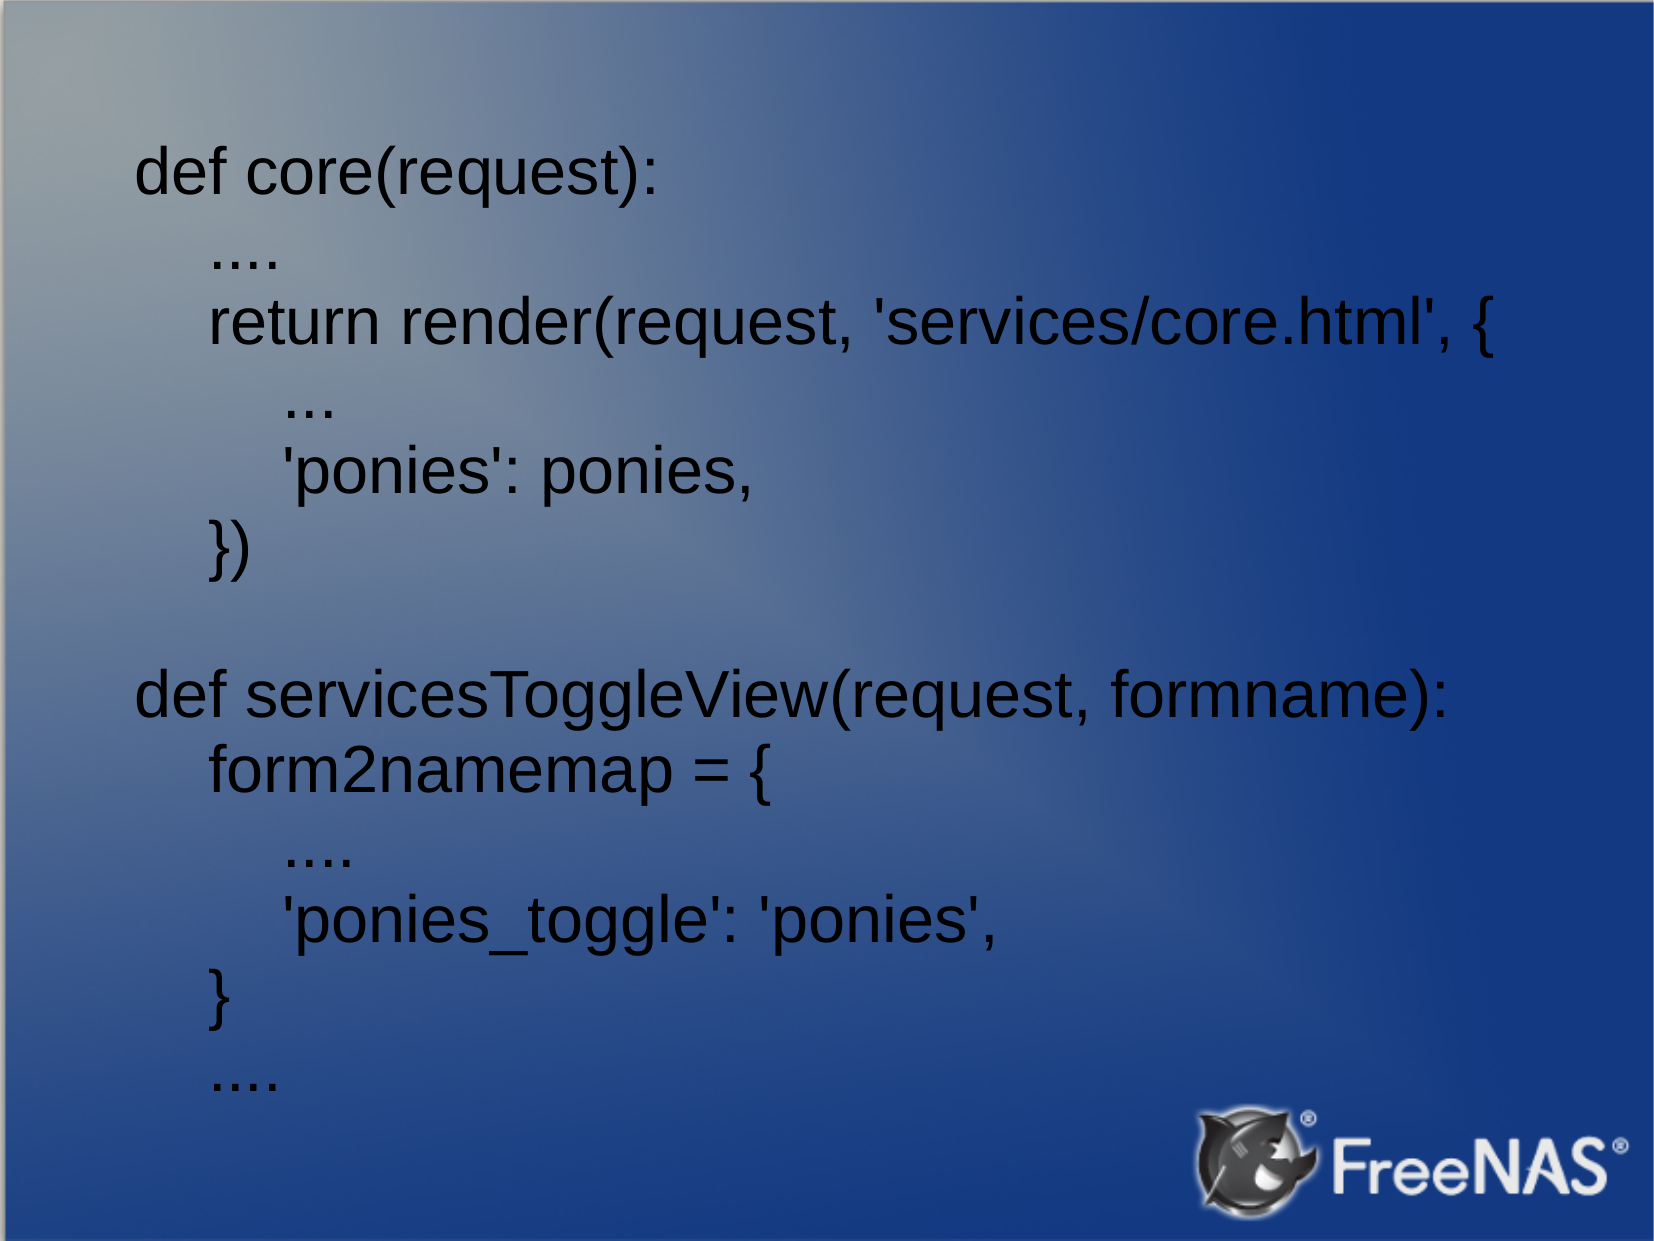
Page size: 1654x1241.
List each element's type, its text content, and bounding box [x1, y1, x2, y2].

picture [0, 0, 1654, 1241]
text_box def core(request): .... return render(request, 'services/core.html', { ... 'ponies': ponies, }) def servicesToggleView(request, formname): form2namemap = { .... 'ponies_toggle': 'ponies', } .... [119, 126, 1535, 1114]
